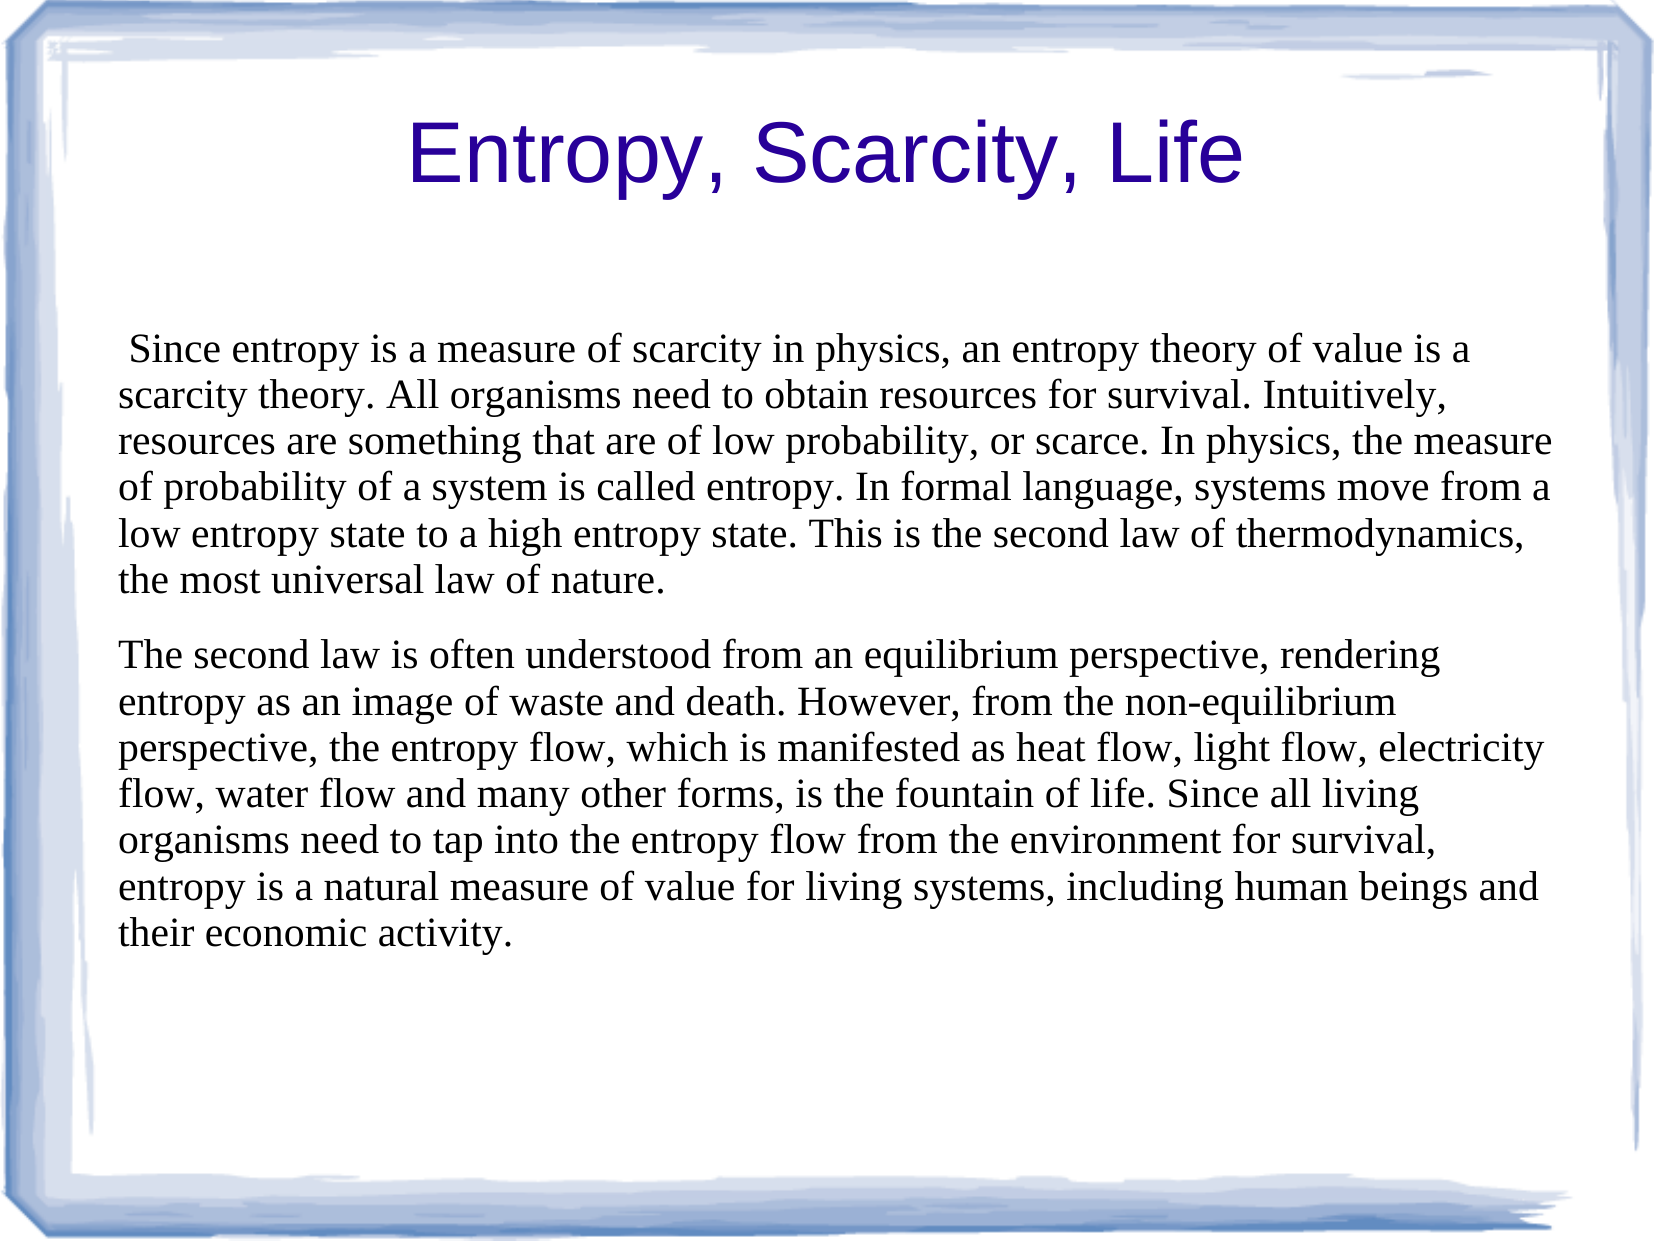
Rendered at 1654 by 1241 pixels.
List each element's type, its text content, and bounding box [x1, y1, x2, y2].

title Entropy, Scarcity, Life [82, 49, 1571, 257]
list Since entropy is a measure of scarcity in physics, an entropy theory of value is a scarcity theory. All organisms need to obtain resources for survival. Intuitively, resources are something that are of low probability, or scarce. In physics, the measure of probability of a system is called entropy. In formal language, systems move from a low entropy state to a high entropy state. This is the second law of thermodynamics, the most universal law of nature. The second law is often understood from an equilibrium perspective, rendering entropy as an image of waste and death. However, from the non-equilibrium perspective, the entropy flow, which is manifested as heat flow, light flow, electricity flow, water flow and many other forms, is the fountain of life. Since all living organisms need to tap into the entropy flow from the environment for survival, entropy is a natural measure of value for living systems, including human beings and their economic activity. [118, 324, 1571, 1004]
picture [0, 0, 1654, 1241]
